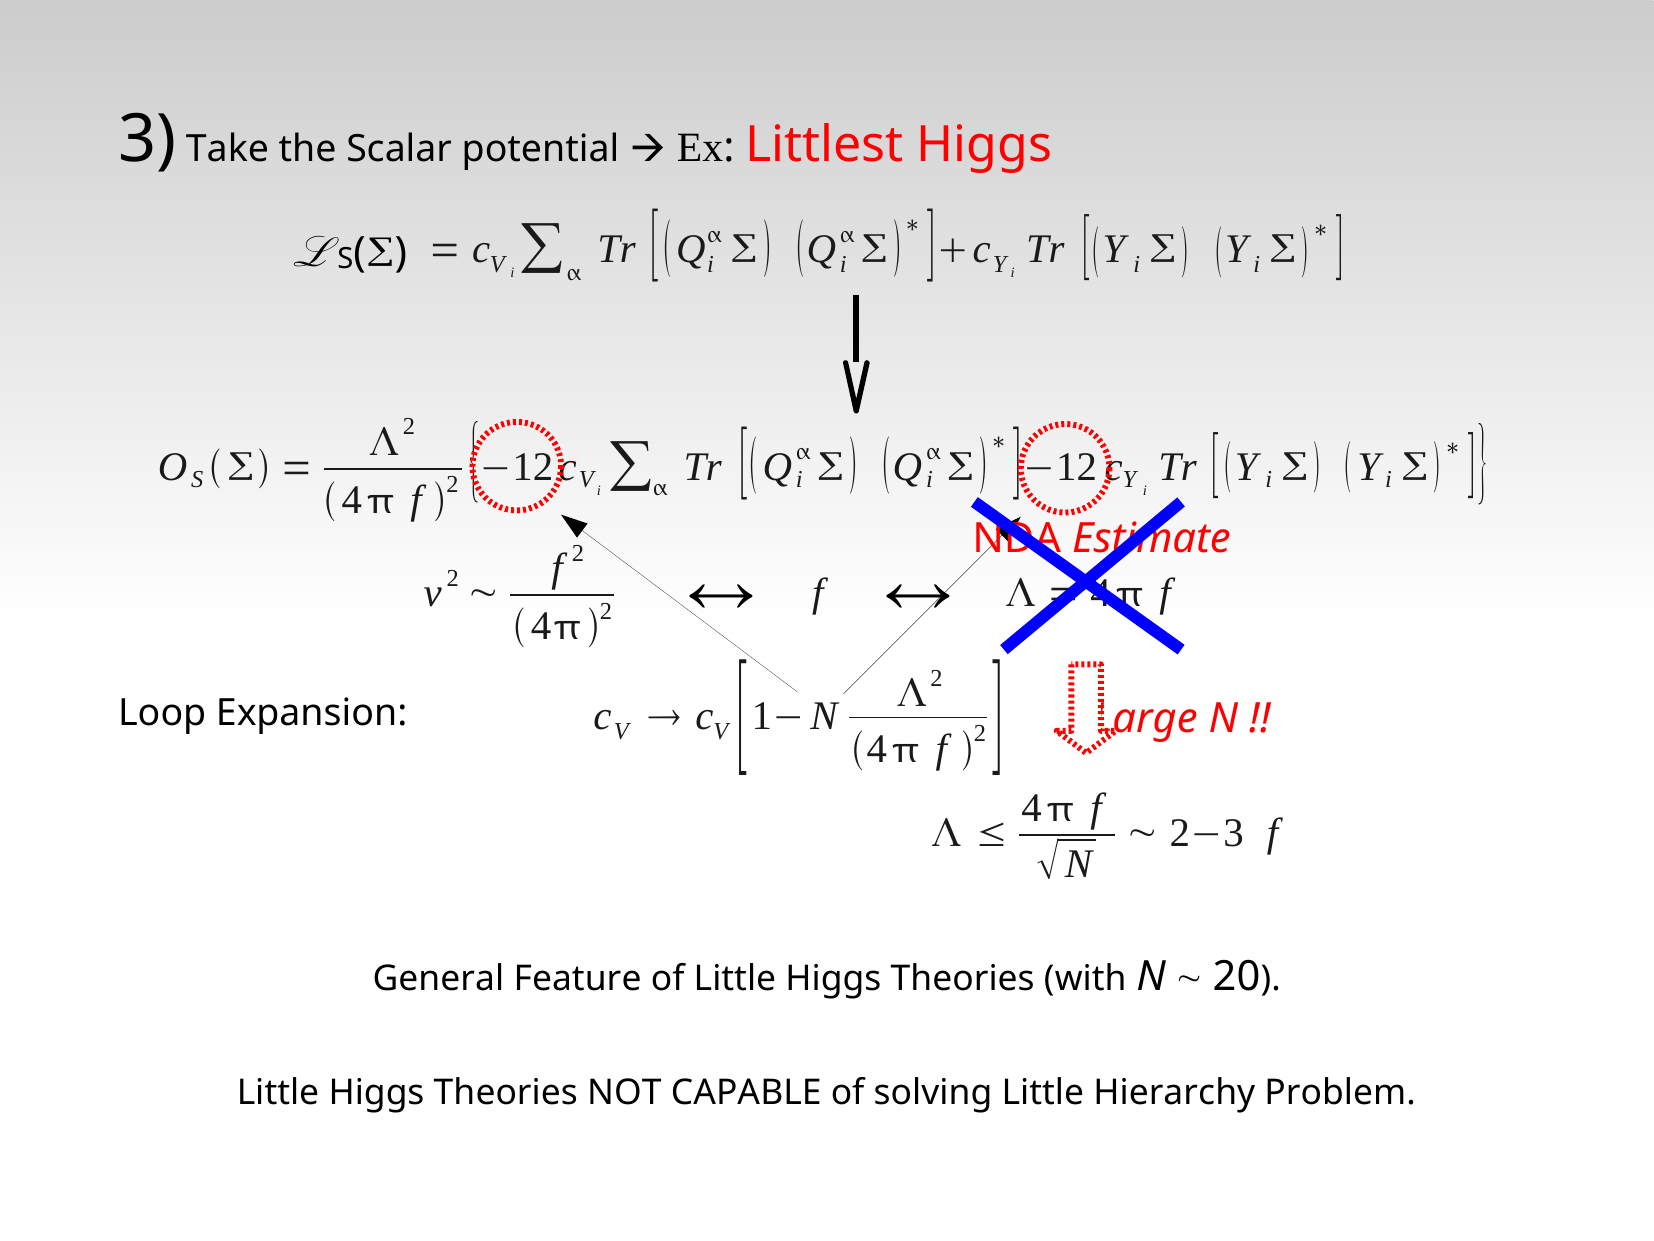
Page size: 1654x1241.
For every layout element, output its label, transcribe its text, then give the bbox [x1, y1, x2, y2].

text_box Little Higgs Theories NOT CAPABLE of solving Little Hierarchy Problem. [88, 1061, 1565, 1121]
text_box ↔ [687, 570, 777, 638]
chart [147, 414, 1501, 524]
chart [413, 540, 1074, 650]
text_box NDA Estimate [972, 509, 1060, 572]
text_box General Feature of Little Higgs Theories (with N ~ 20). [88, 939, 1565, 1010]
text_box [1056, 664, 1116, 754]
chart [413, 206, 1353, 285]
text_box NDA Estimate [1108, 501, 1270, 572]
chart [1097, 572, 1181, 641]
text_box Large N !! [1092, 681, 1584, 751]
text_box ↔ [884, 570, 973, 638]
text_box [472, 421, 562, 511]
text_box 3) Take the Scalar potential  Ex: Littlest Higgs [118, 82, 1418, 190]
text_box Loop Expansion: [118, 679, 583, 742]
chart [1014, 590, 1170, 650]
chart [921, 786, 1288, 886]
text_box NDA Estimate [985, 501, 1171, 572]
text_box [1020, 423, 1110, 501]
text_box ℒS() [295, 212, 427, 288]
chart [583, 658, 1015, 778]
